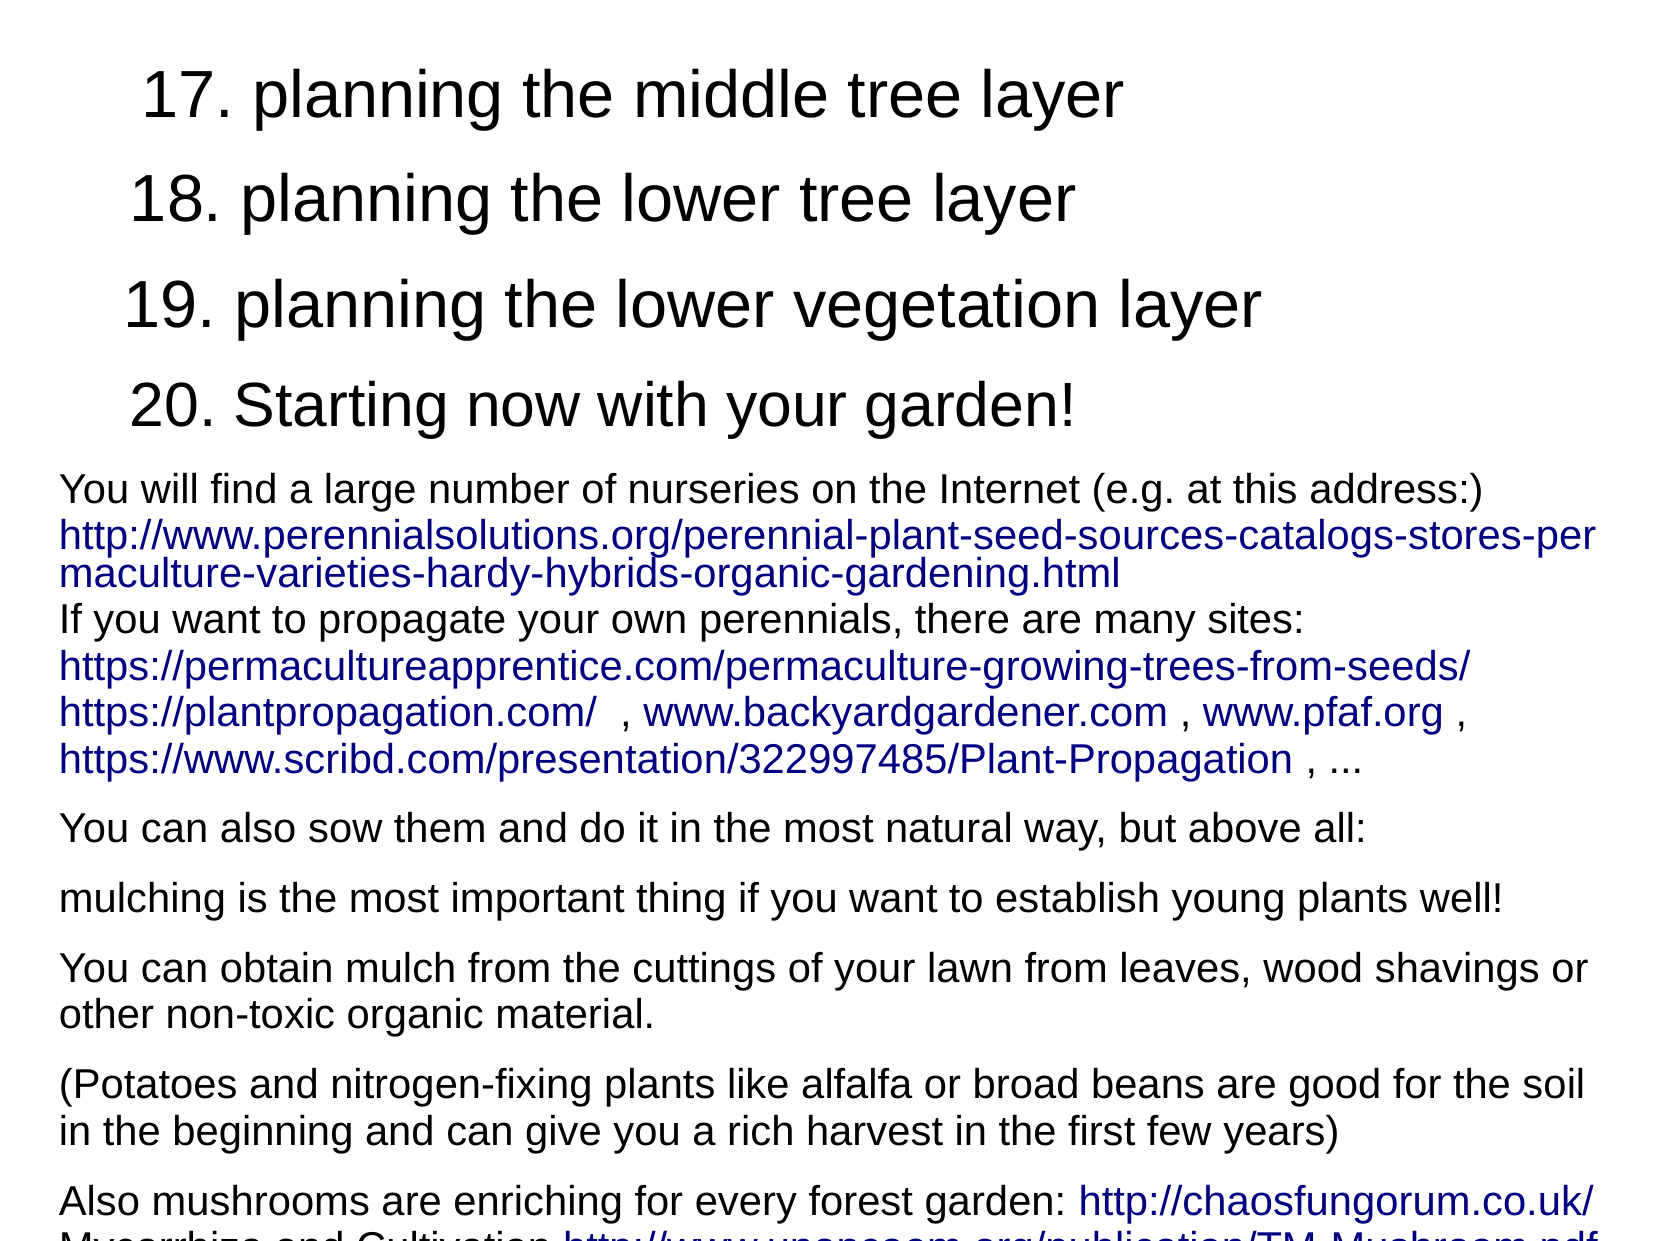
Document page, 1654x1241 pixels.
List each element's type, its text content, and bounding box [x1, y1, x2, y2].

title 17. planning the middle tree layer [141, 0, 1654, 198]
text_box You will find a large number of nurseries on the Internet (e.g. at this address:) http://www.perennialsolutions.org/perennial-plant-seed-sources-catalogs-stores-permaculture-varieties-hardy-hybrids-organic-gardening.htmlIf you want to propagate your own perennials, there are many sites: https://permacultureapprentice.com/permaculture-growing-trees-from-seeds/ https://plantpropagation.com/ , www.backyardgardener.com , www.pfaf.org , https://www.scribd.com/presentation/322997485/Plant-Propagation , ... You can also sow them and do it in the most natural way, but above all: mulching is the most important thing if you want to establish young plants well! You can obtain mulch from the cuttings of your lawn from leaves, wood shavings or other non-toxic organic material. (Potatoes and nitrogen-fixing plants like alfalfa or broad beans are good for the soil in the beginning and can give you a rich harvest in the first few years) Also mushrooms are enriching for every forest garden: http://chaosfungorum.co.uk/ Mycorrhiza and Cultivation http://www.unapcaem.org/publication/TM-Mushroom.pdf [59, 465, 1630, 1233]
title 19. planning the lower vegetation layer [124, 200, 1577, 408]
title 18. planning the lower tree layer [129, 94, 1642, 302]
title 20. Starting now with your garden! [129, 369, 1583, 580]
